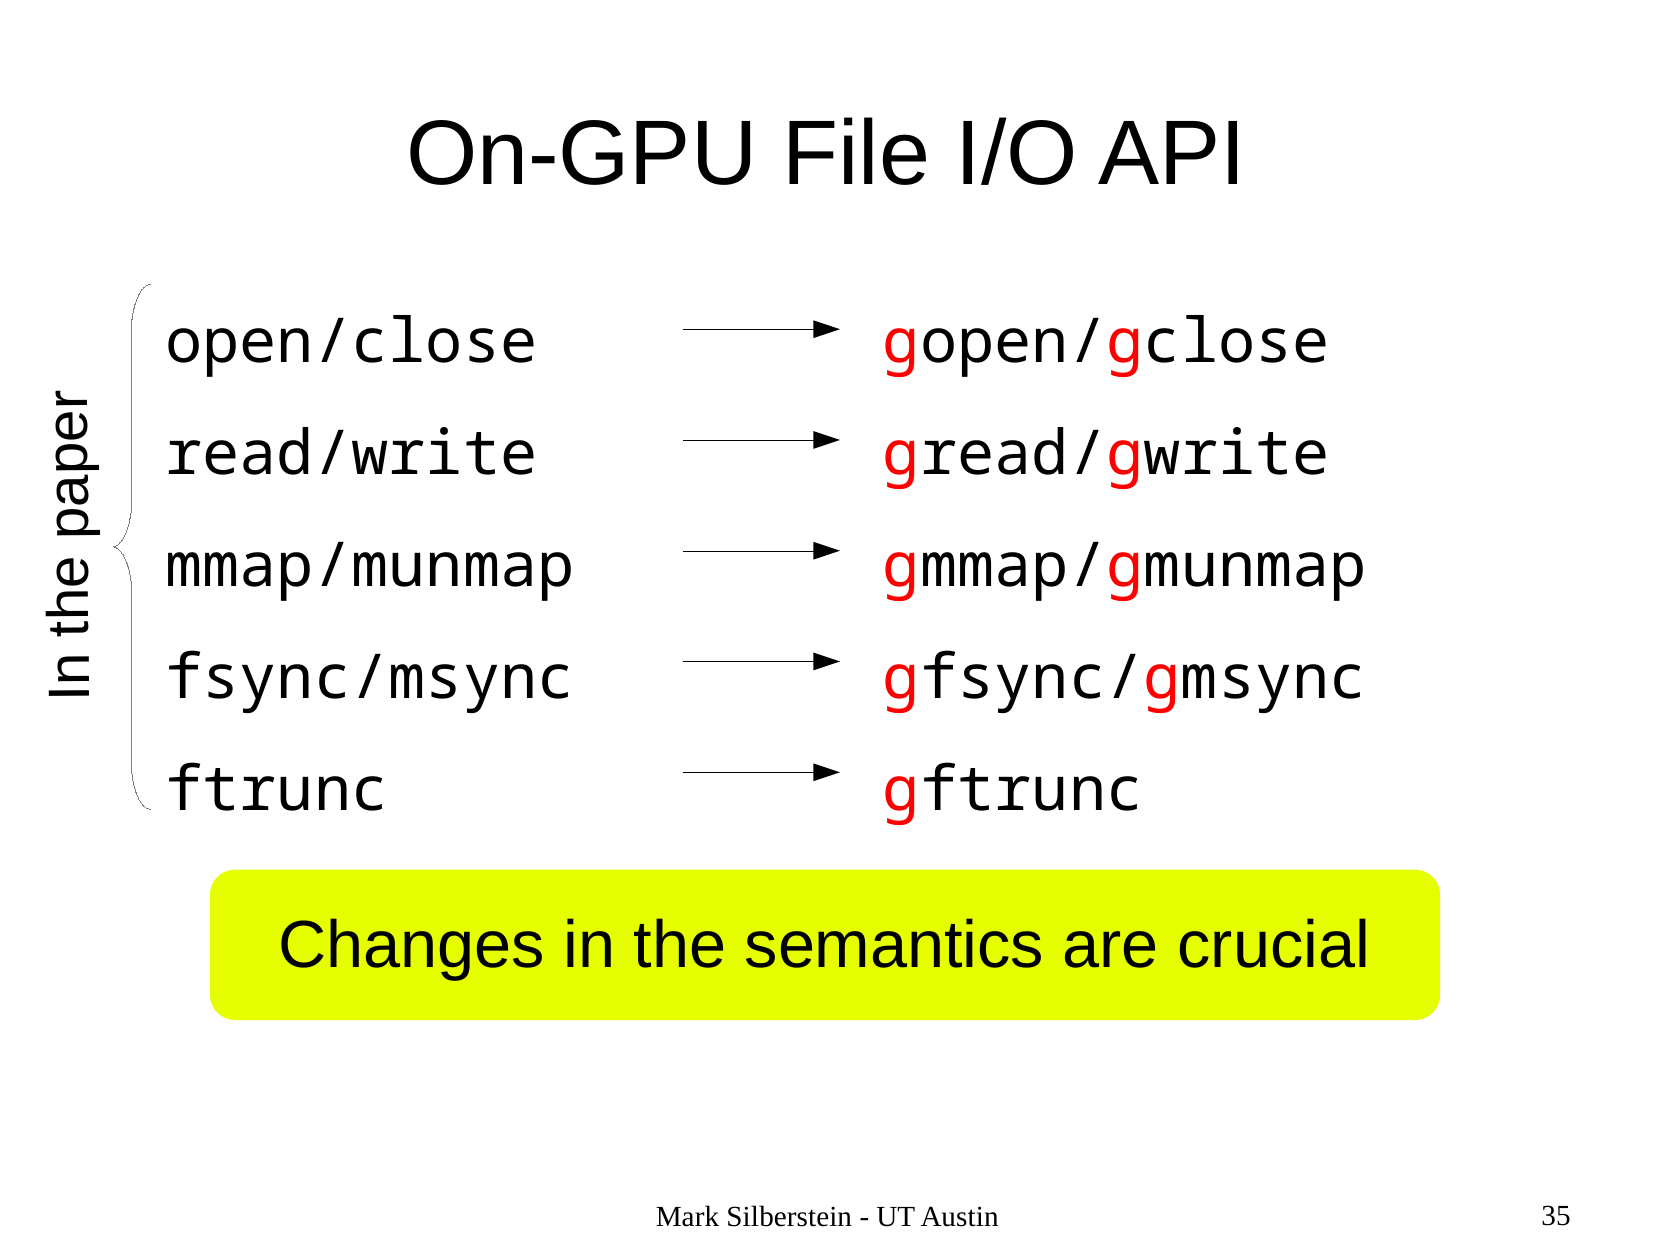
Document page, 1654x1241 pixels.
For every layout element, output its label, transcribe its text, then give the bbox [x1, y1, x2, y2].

list open/close read/write mmap/munmap fsync/msync ftrunc [165, 296, 683, 832]
text_box In the paper [26, 371, 110, 718]
text_box Changes in the semantics are crucial [210, 869, 1441, 1021]
title On-GPU File I/O API [82, 49, 1571, 257]
list gopen/gclose gread/gwrite gmmap/gmunmap gfsync/gmsync gftrunc [882, 296, 1516, 832]
